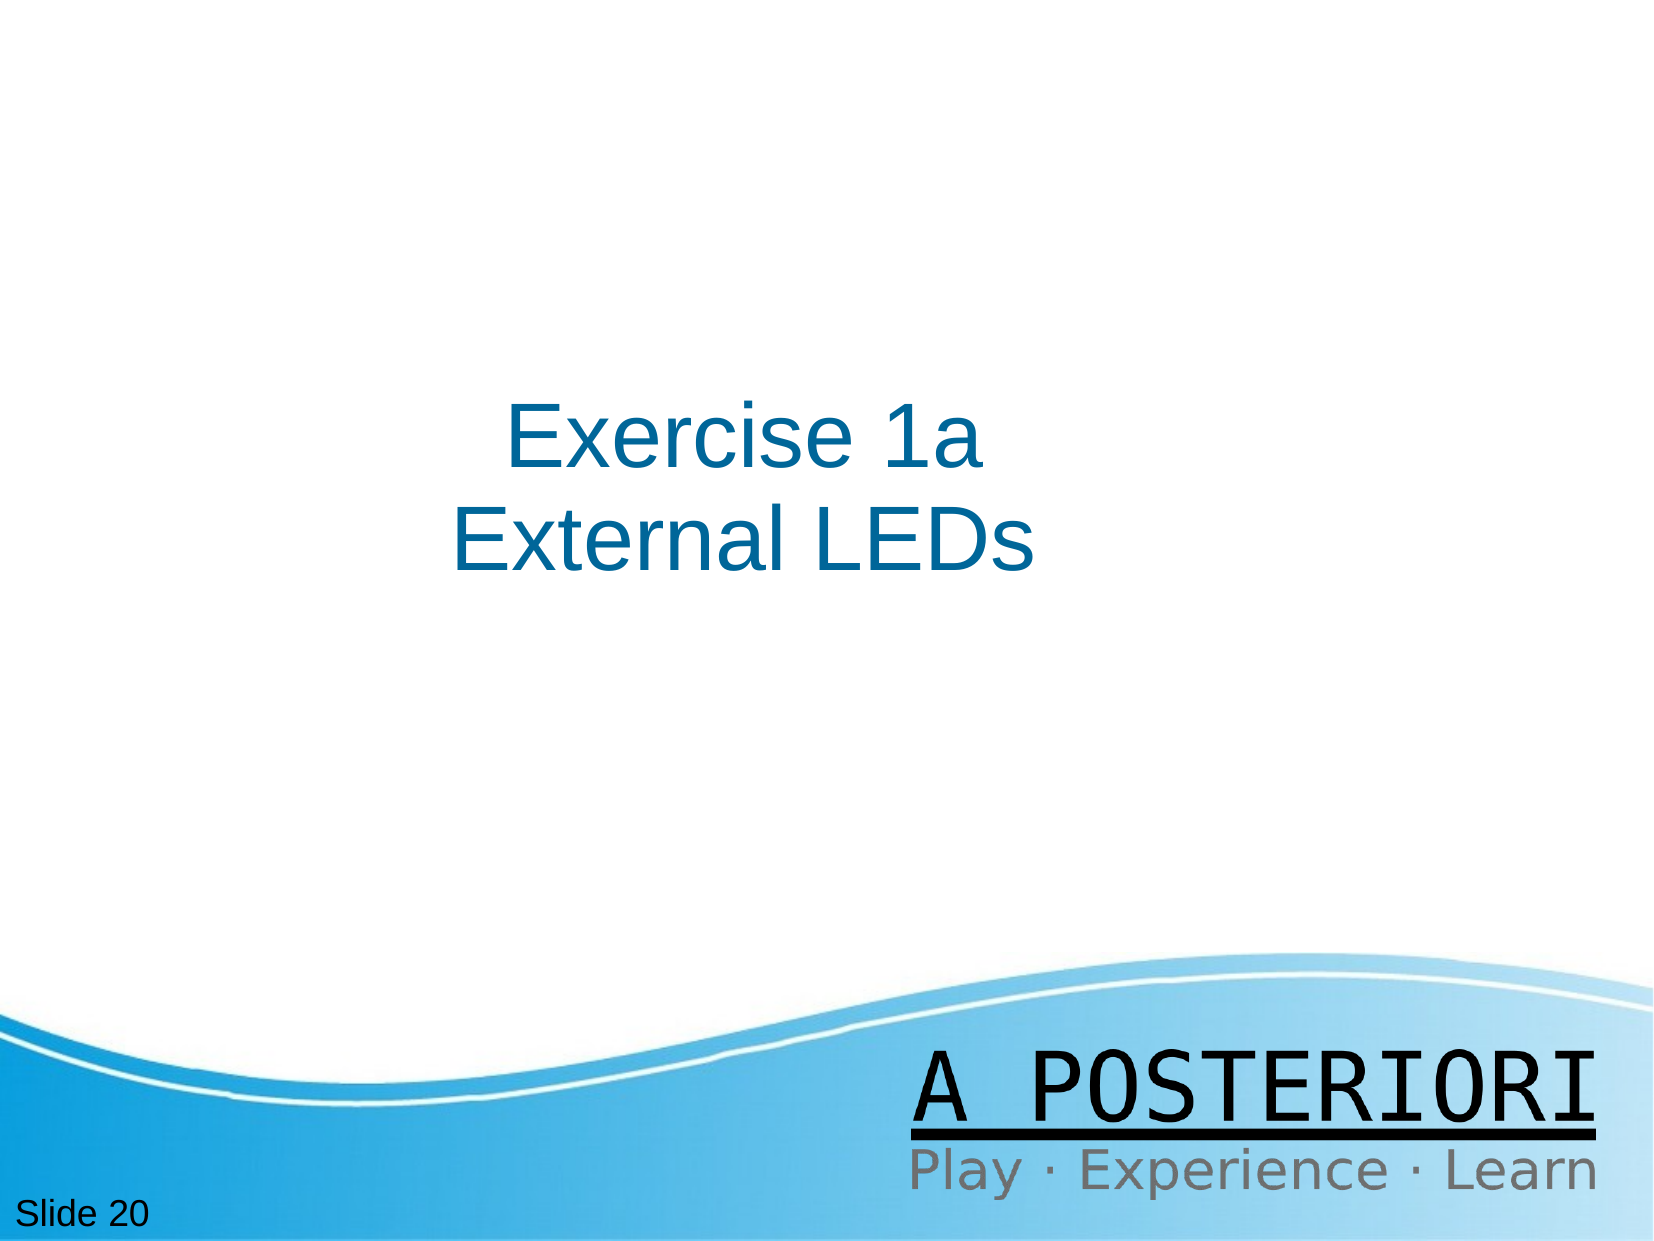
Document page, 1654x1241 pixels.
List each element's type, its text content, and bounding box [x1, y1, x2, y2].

picture [0, 952, 1654, 1241]
title Exercise 1a External LEDs [0, 384, 1489, 592]
